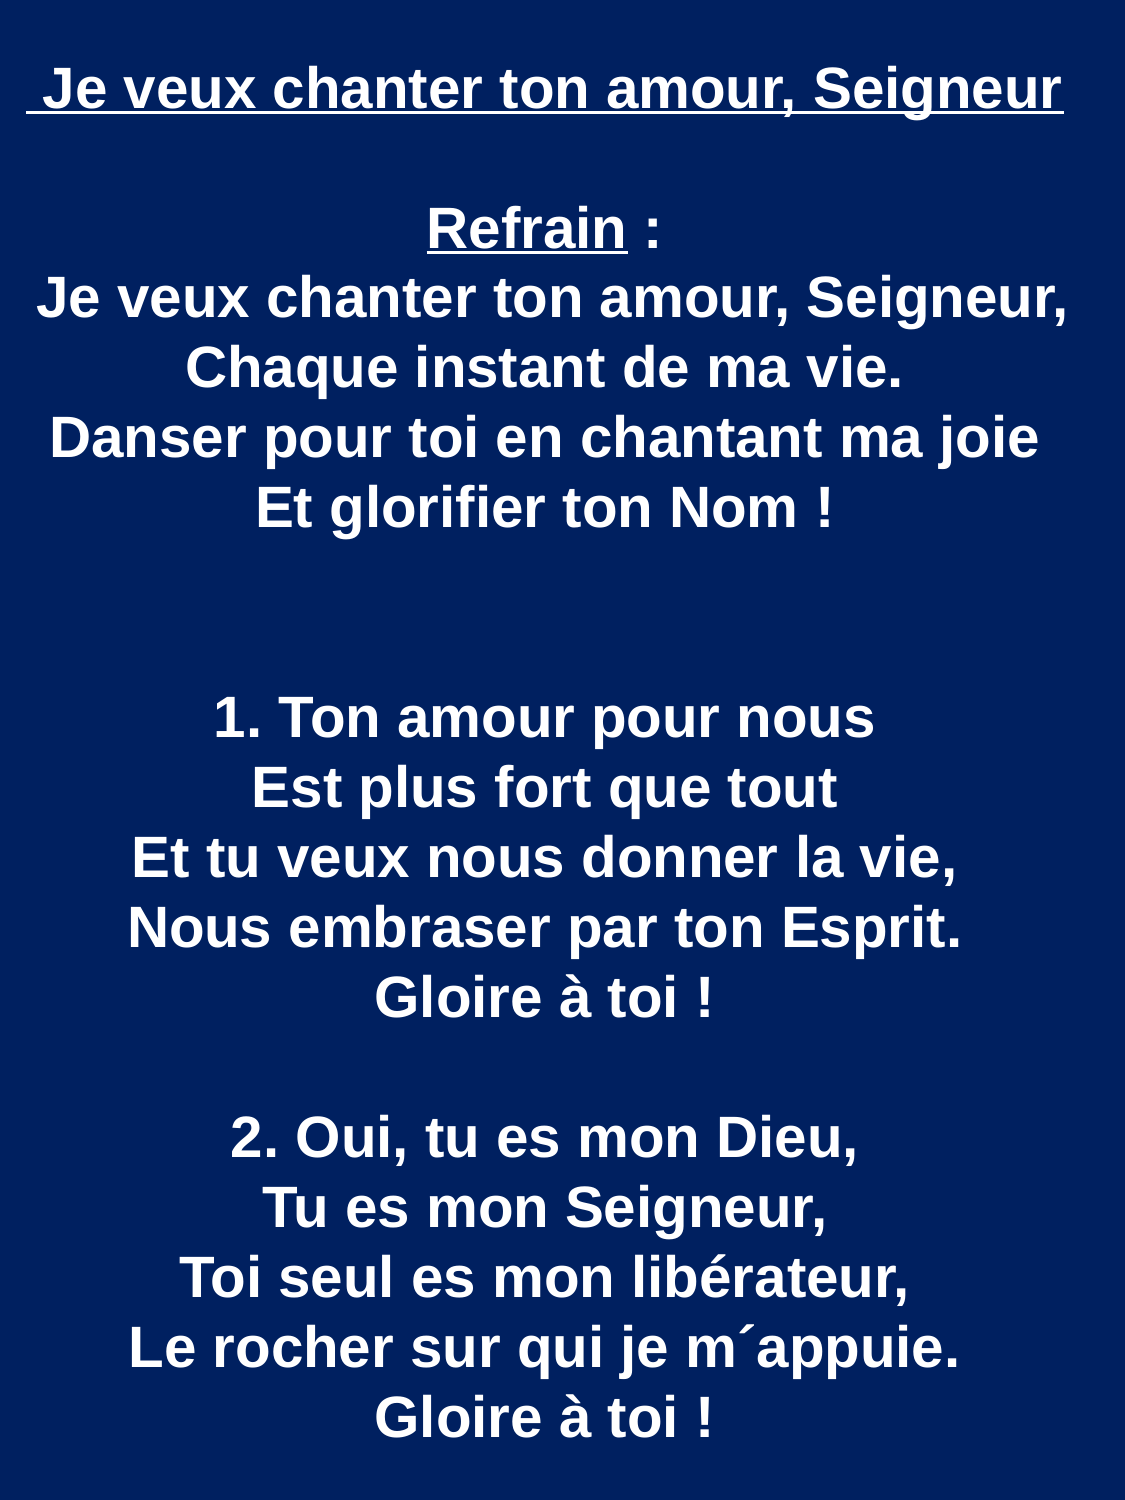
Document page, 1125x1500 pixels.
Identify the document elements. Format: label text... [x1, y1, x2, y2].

text_box Je veux chanter ton amour, Seigneur Refrain : Je veux chanter ton amour, Seigneur, Chaque instant de ma vie. Danser pour toi en chantant ma joie Et glorifier ton Nom ! 1. Ton amour pour nous Est plus fort que tout Et tu veux nous donner la vie, Nous embraser par ton Esprit. Gloire à toi ! 2. Oui, tu es mon Dieu, Tu es mon Seigneur, Toi seul es mon libérateur, Le rocher sur qui je m´appuie. Gloire à toi ! [5, 42, 1085, 1456]
